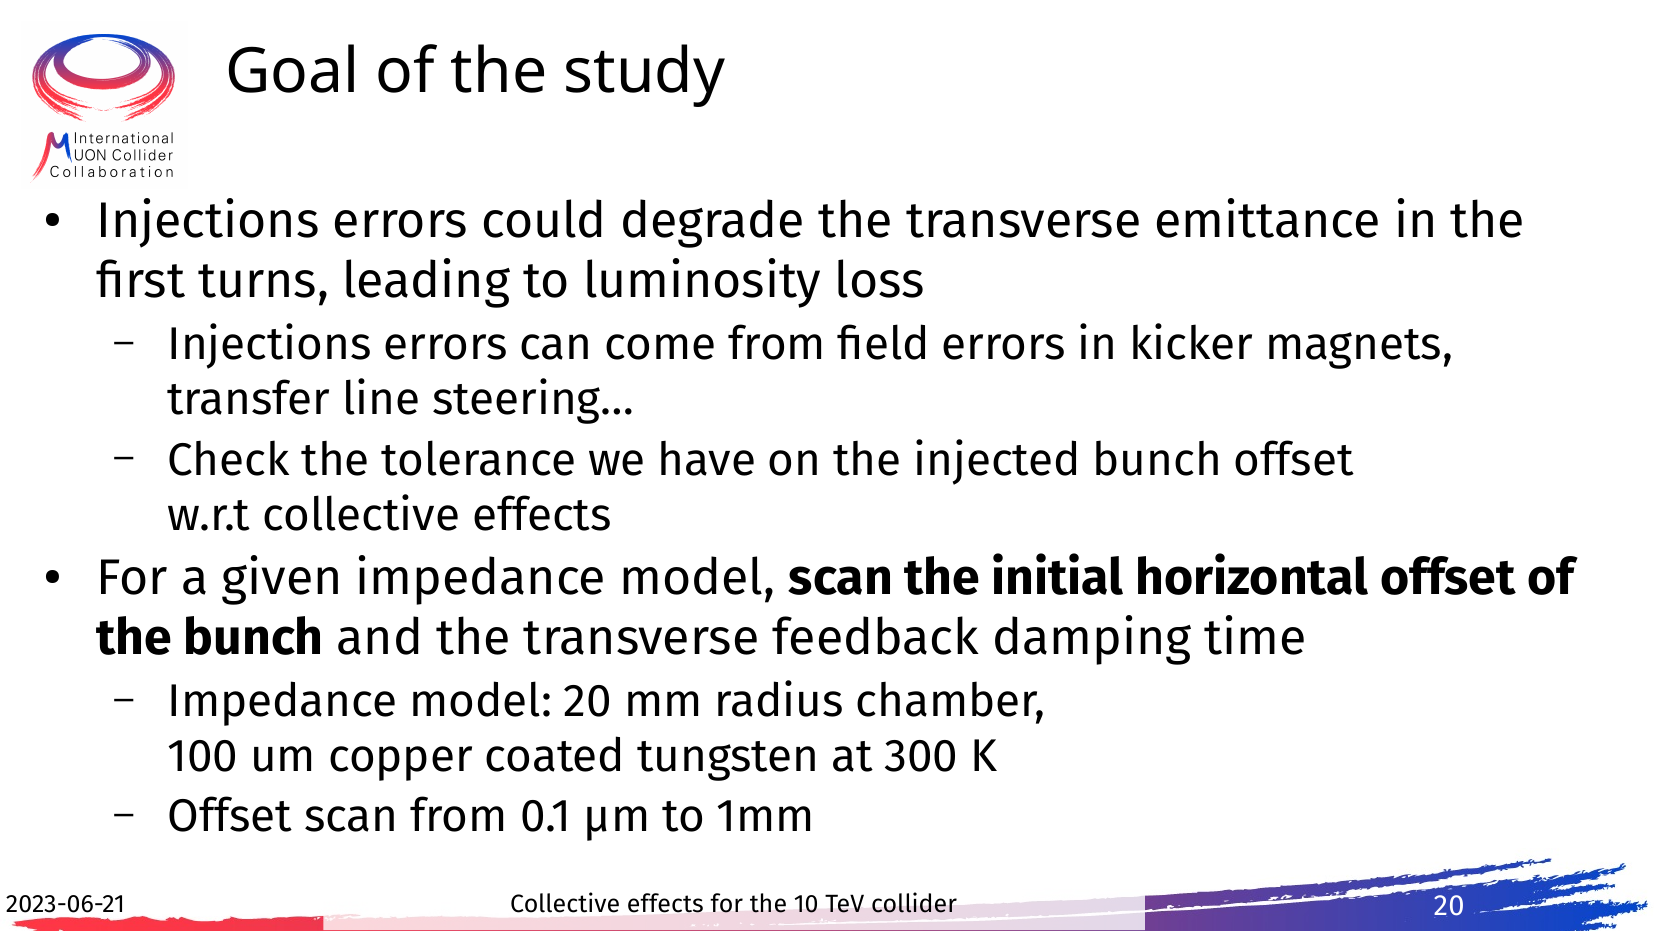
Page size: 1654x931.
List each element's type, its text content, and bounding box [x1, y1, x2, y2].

title Goal of the study [225, 25, 1571, 188]
picture [0, 848, 1654, 931]
list Injections errors could degrade the transverse emittance in the first turns, leading to luminosity loss Injections errors can come from field errors in kicker magnets, transfer line steering… Check the tolerance we have on the injected bunch offset w.r.t collective effects For a given impedance model, scan the initial horizontal offset of the bunch and the transverse feedback damping time Impedance model: 20 mm radius chamber, 100 um copper coated tungsten at 300 K Offset scan from 0.1 μm to 1mm [25, 191, 1619, 842]
picture [21, 21, 188, 189]
